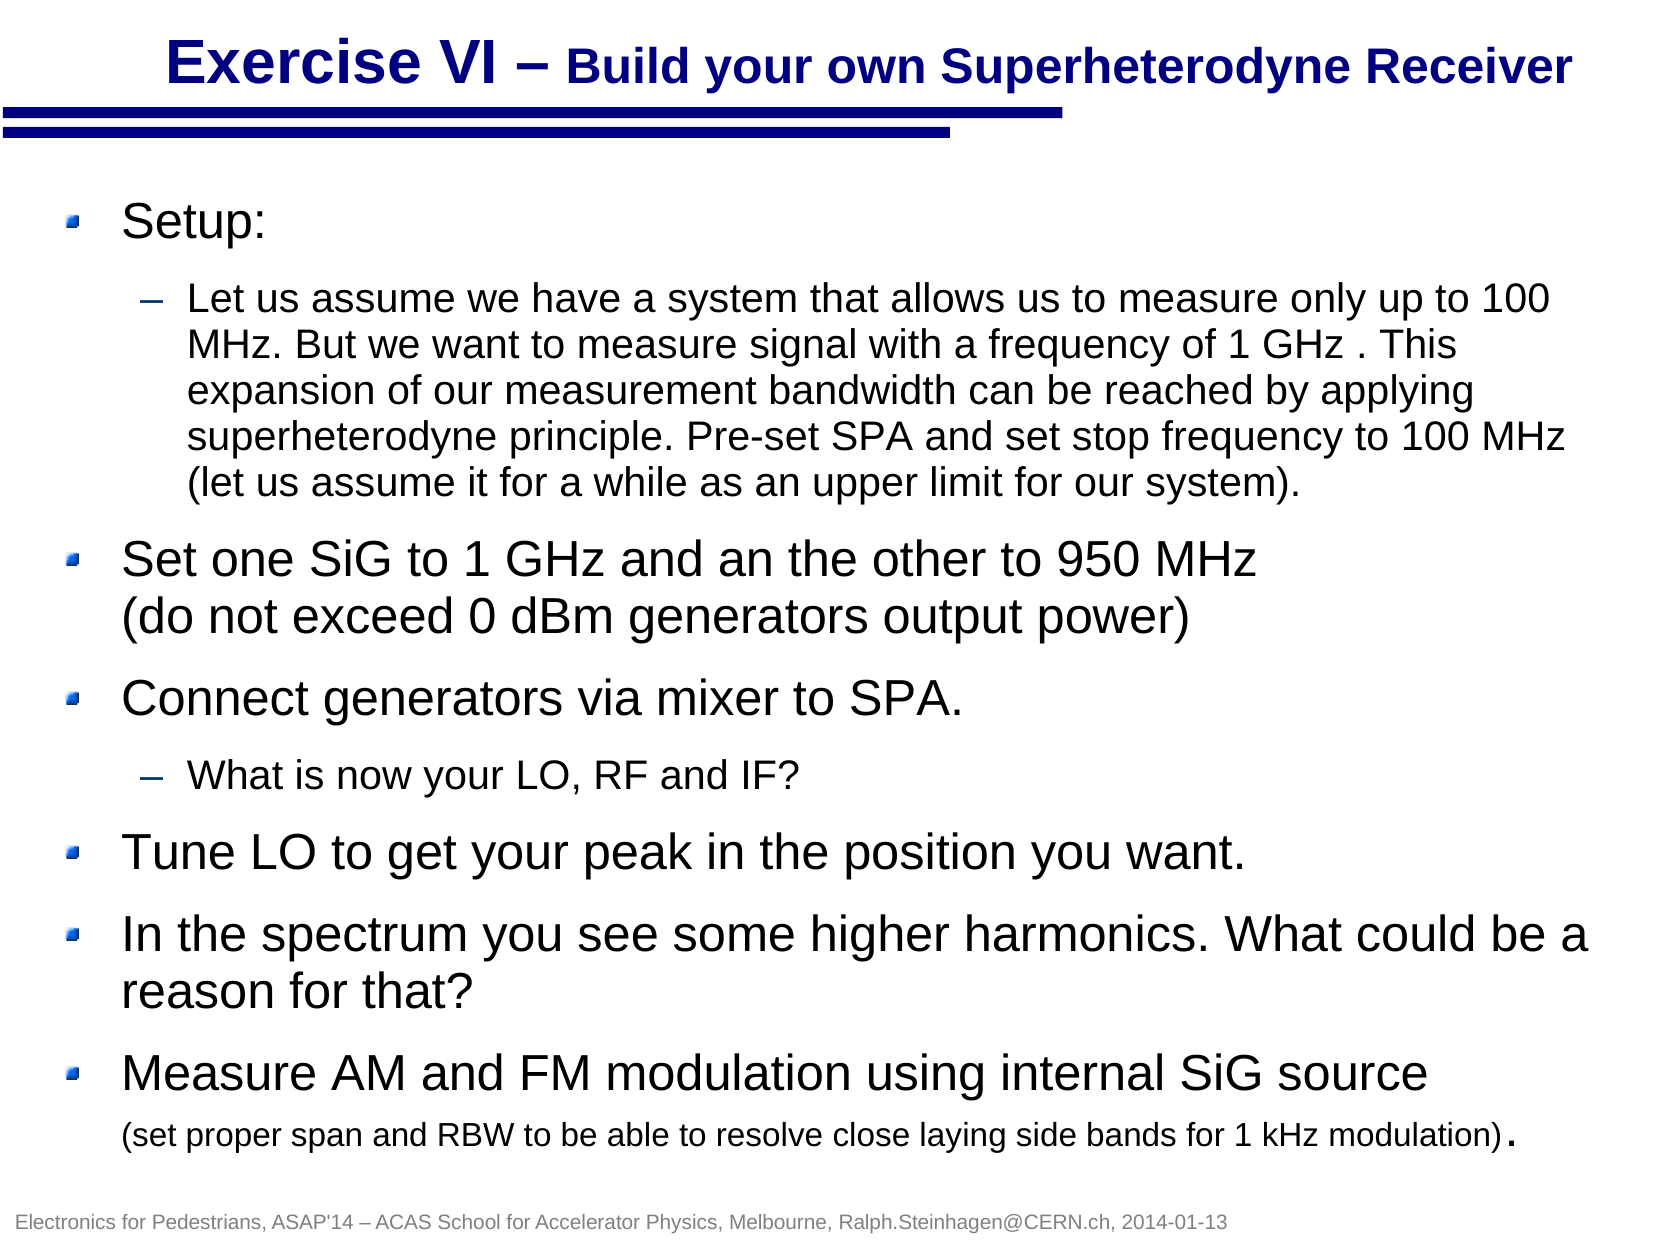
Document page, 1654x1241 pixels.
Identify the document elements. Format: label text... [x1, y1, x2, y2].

list Setup: Let us assume we have a system that allows us to measure only up to 100 MHz. But we want to measure signal with a frequency of 1 GHz . This expansion of our measurement bandwidth can be reached by applying superheterodyne principle. Pre-set SPA and set stop frequency to 100 MHz (let us assume it for a while as an upper limit for our system). Set one SiG to 1 GHz and an the other to 950 MHz (do not exceed 0 dBm generators output power) Connect generators via mixer to SPA. What is now your LO, RF and IF? Tune LO to get your peak in the position you want. In the spectrum you see some higher harmonics. What could be a reason for that? Measure AM and FM modulation using internal SiG source (set proper span and RBW to be able to resolve close laying side bands for 1 kHz modulation). [65, 192, 1628, 1205]
title Exercise VI – Build your own Superheterodyne Receiver [165, 0, 1632, 124]
